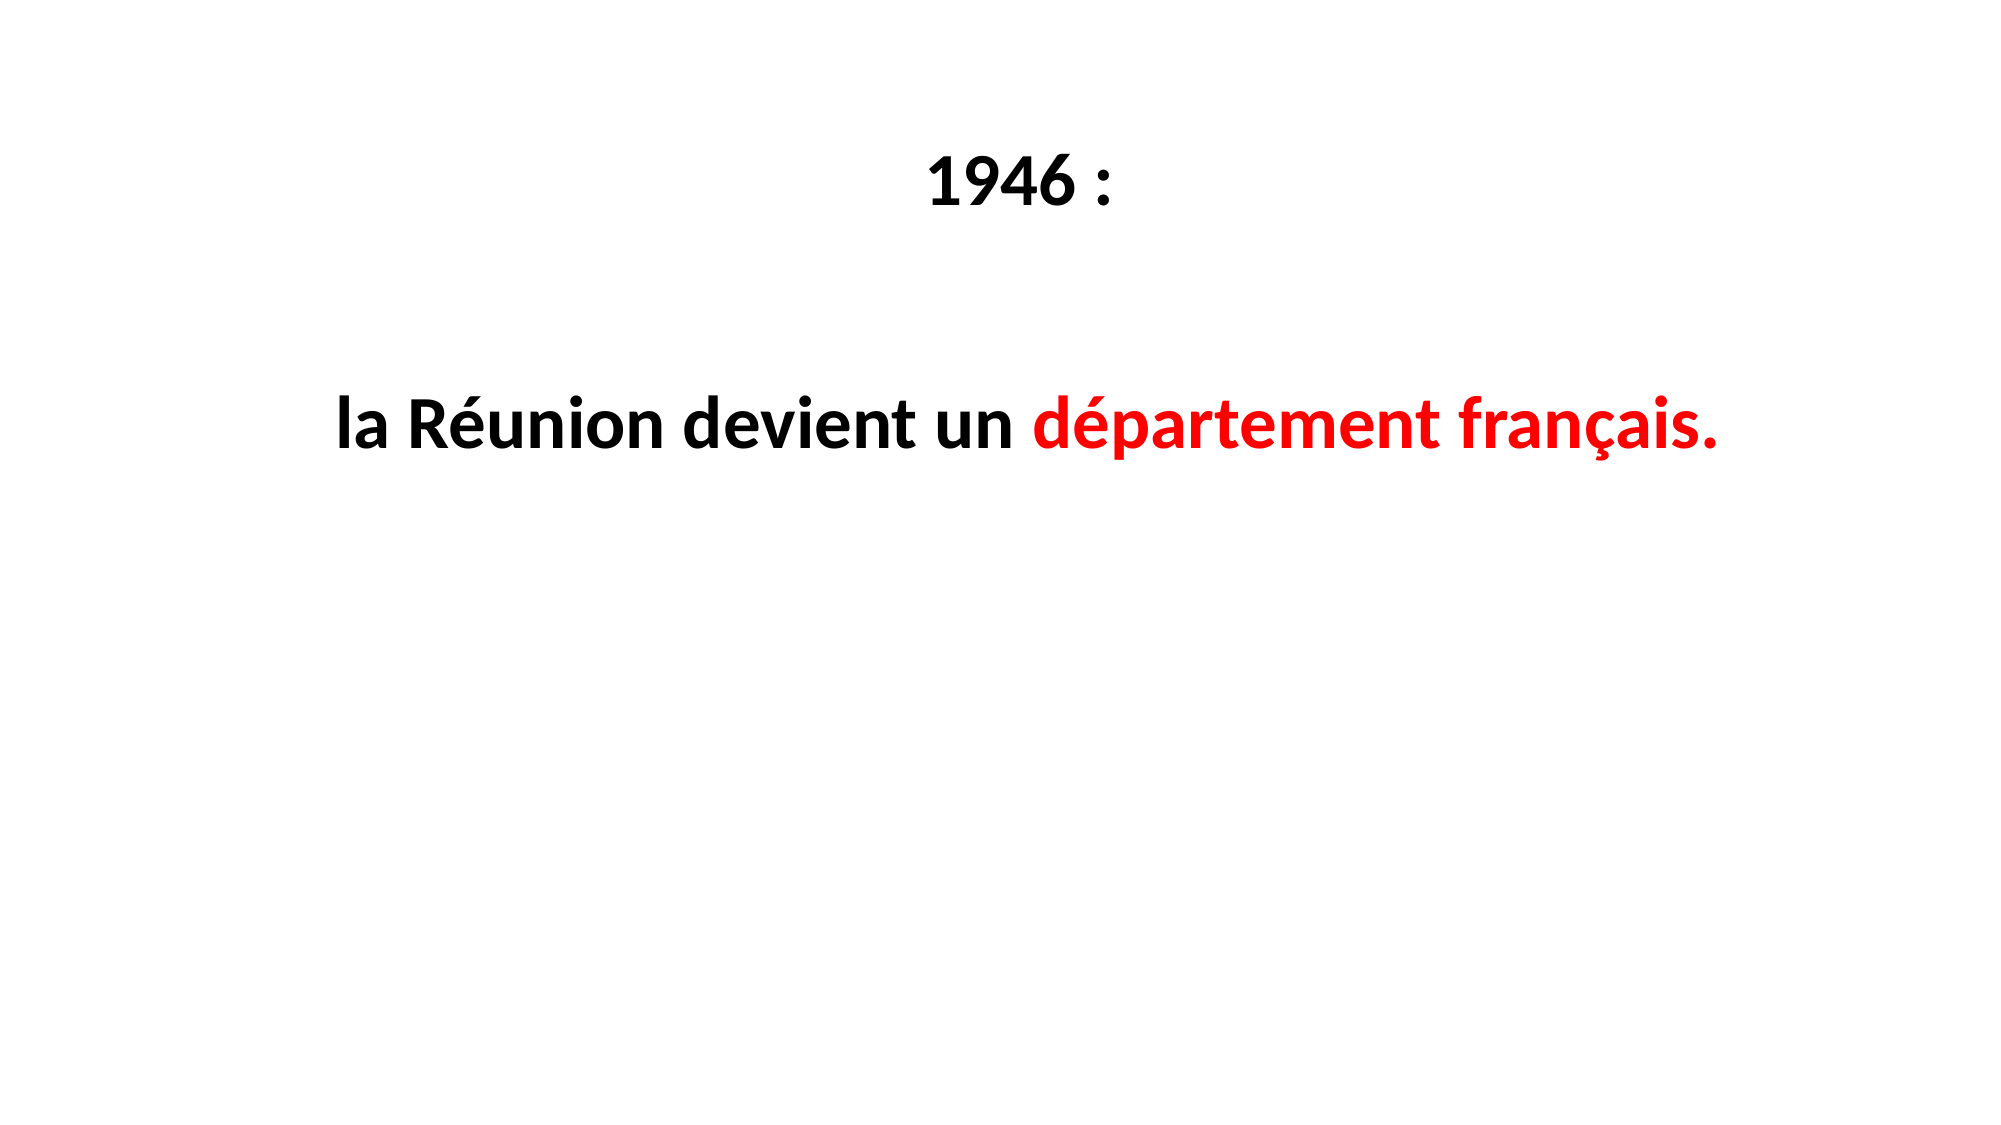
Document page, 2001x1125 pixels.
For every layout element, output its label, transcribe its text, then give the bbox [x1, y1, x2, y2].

text_box 1946 : la Réunion devient un département français. [107, 142, 1932, 562]
